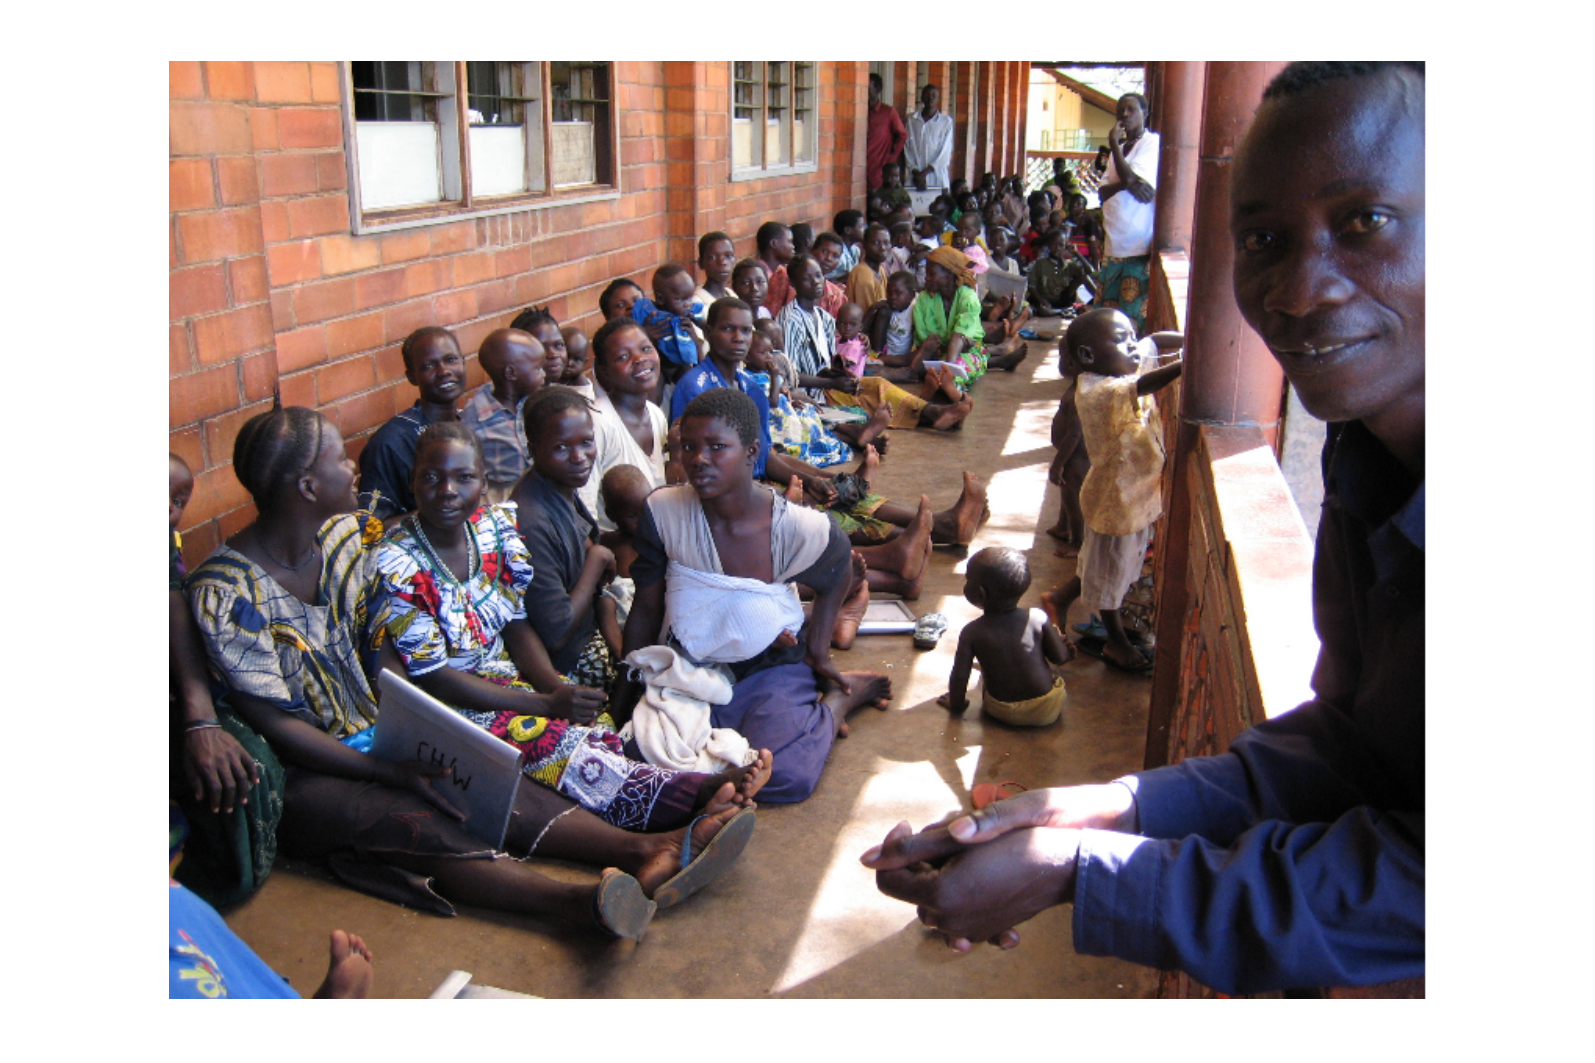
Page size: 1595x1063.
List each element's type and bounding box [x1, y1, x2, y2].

picture [169, 61, 1427, 999]
